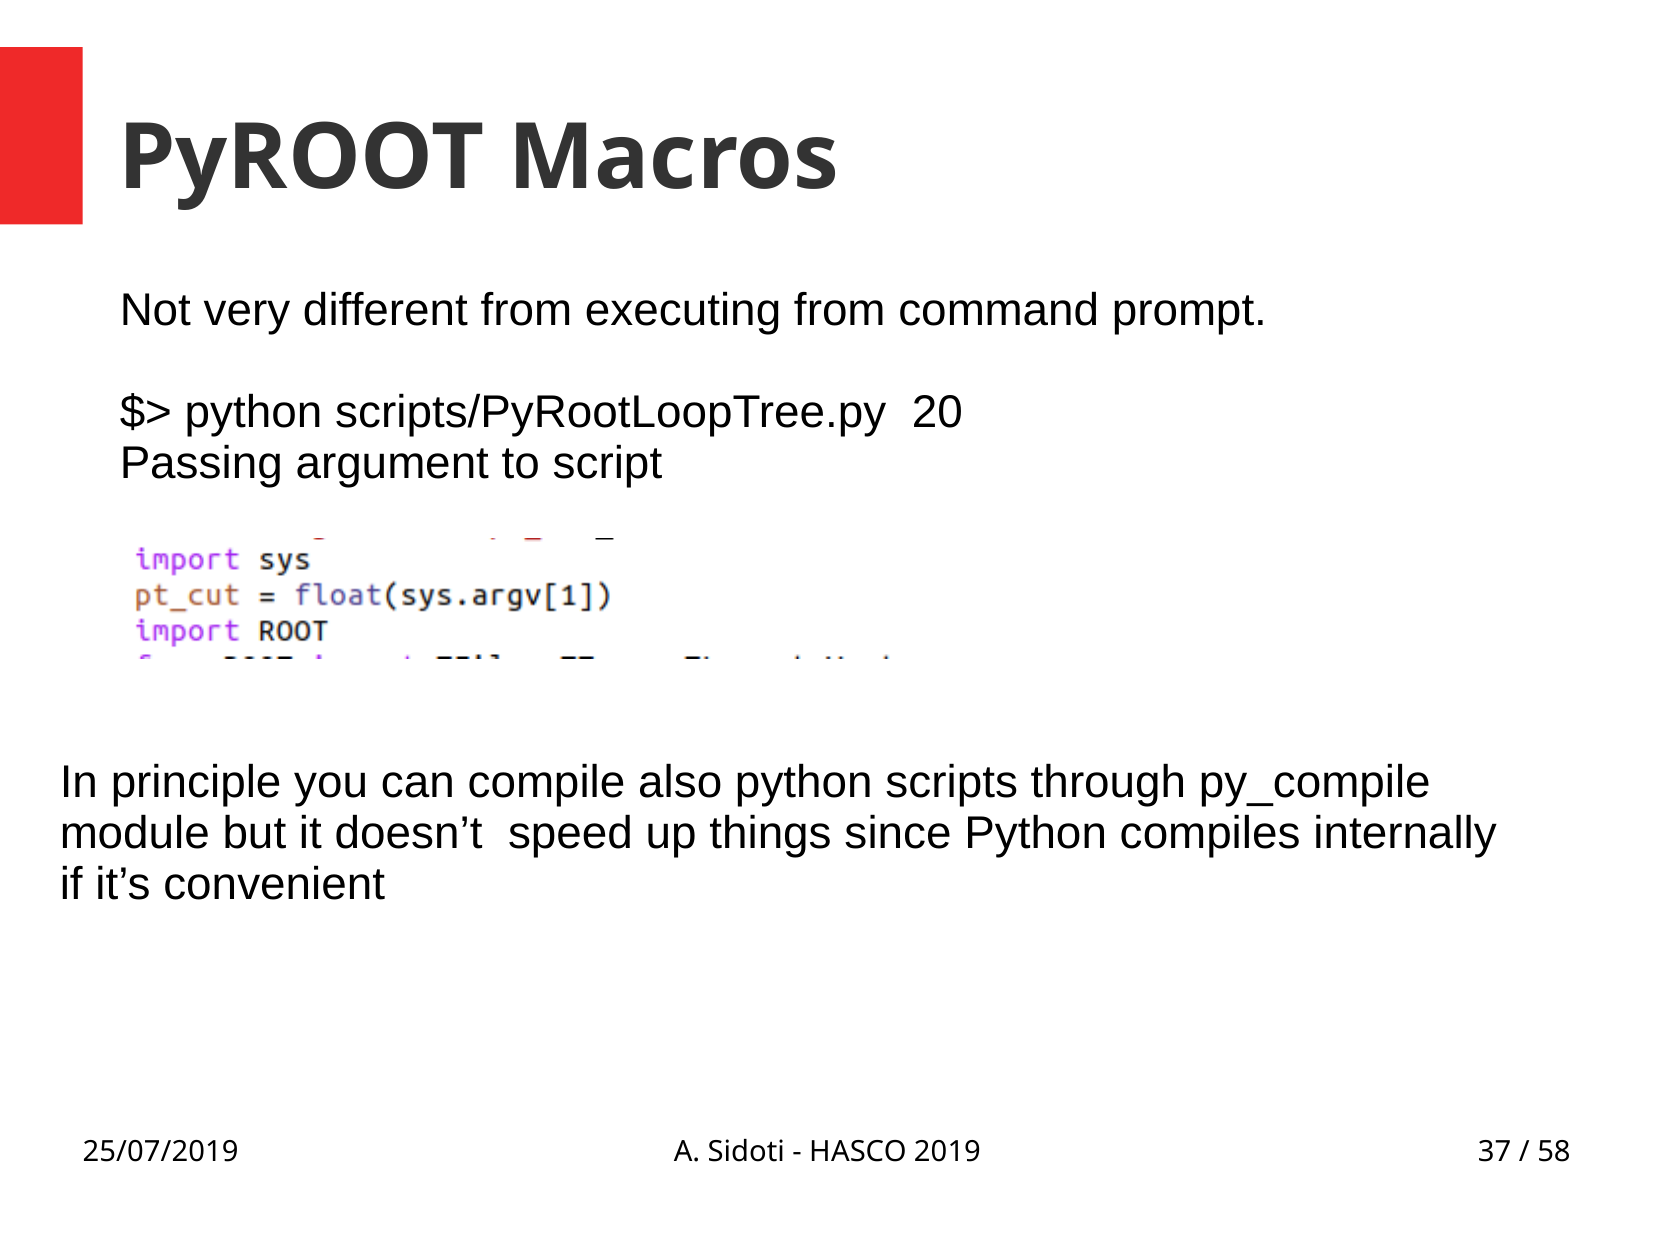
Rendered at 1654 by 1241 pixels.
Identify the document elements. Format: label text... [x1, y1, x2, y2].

picture [135, 538, 931, 659]
text_box Not very different from executing from command prompt. $> python scripts/PyRootLoopTree.py 20 Passing argument to script [105, 276, 1283, 497]
title PyROOT Macros [118, 49, 1571, 257]
text_box In principle you can compile also python scripts through py_compile module but it doesn’t speed up things since Python compiles internally if it’s convenient [45, 748, 1546, 917]
